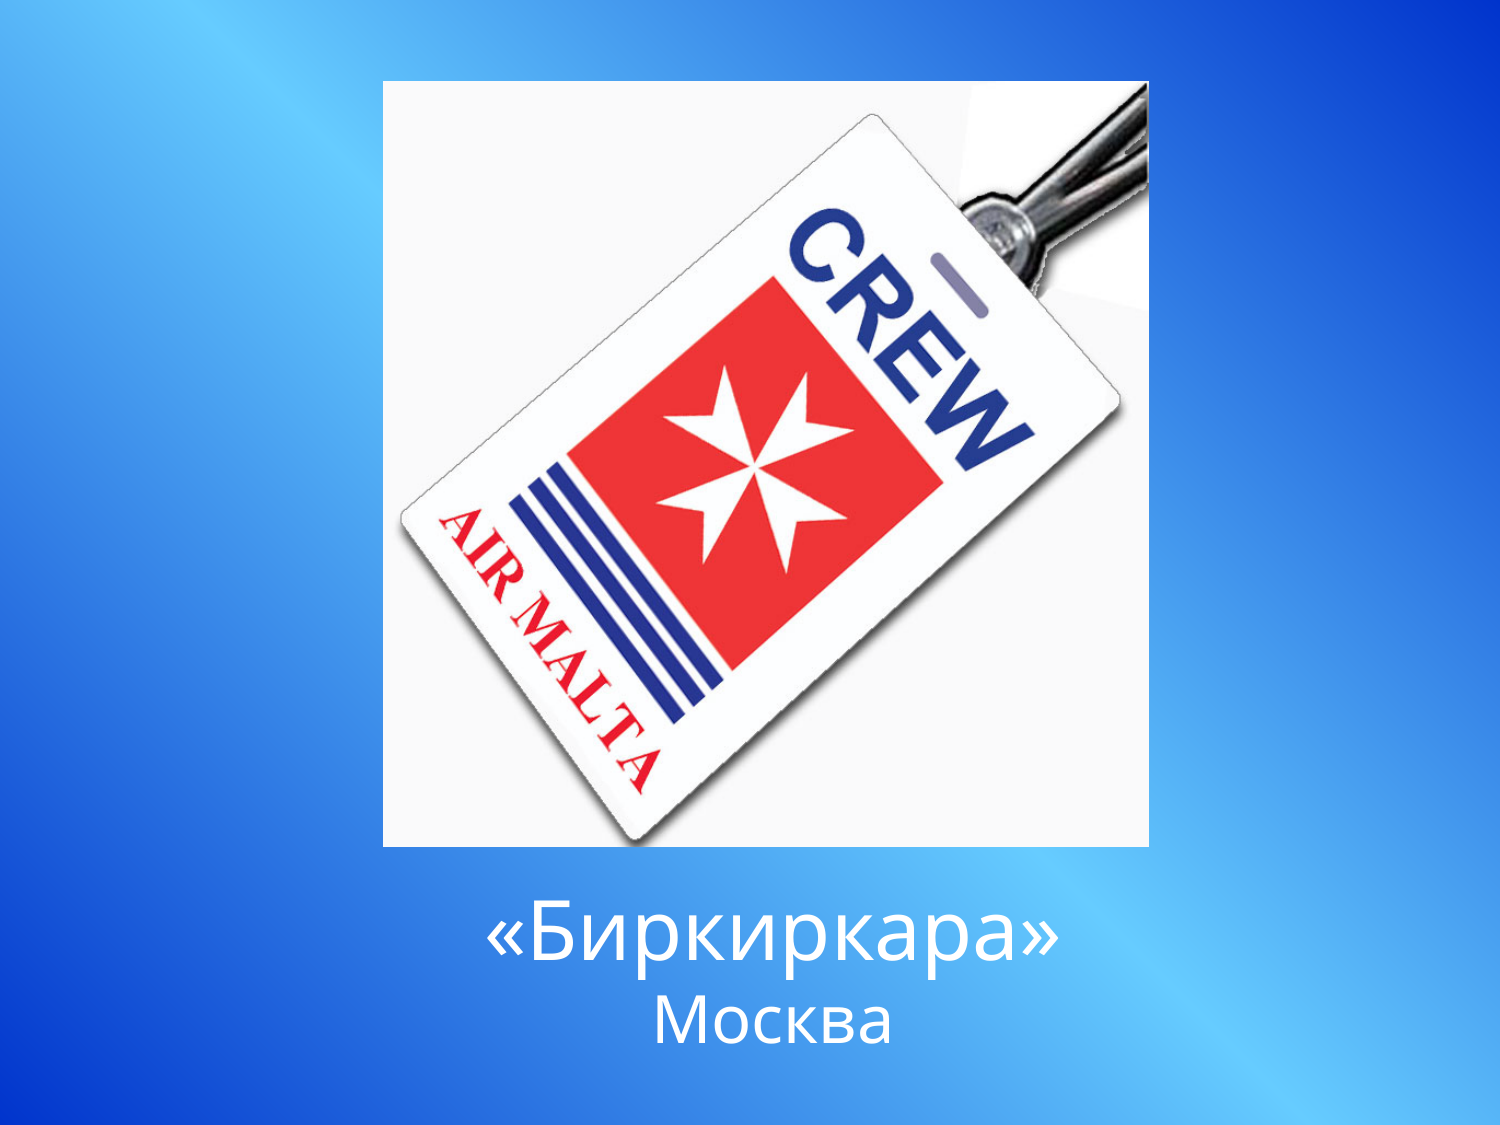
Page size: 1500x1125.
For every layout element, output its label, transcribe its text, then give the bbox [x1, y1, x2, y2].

picture [383, 81, 1149, 847]
text_box «Биркиркара» Москва [135, 846, 1411, 1088]
